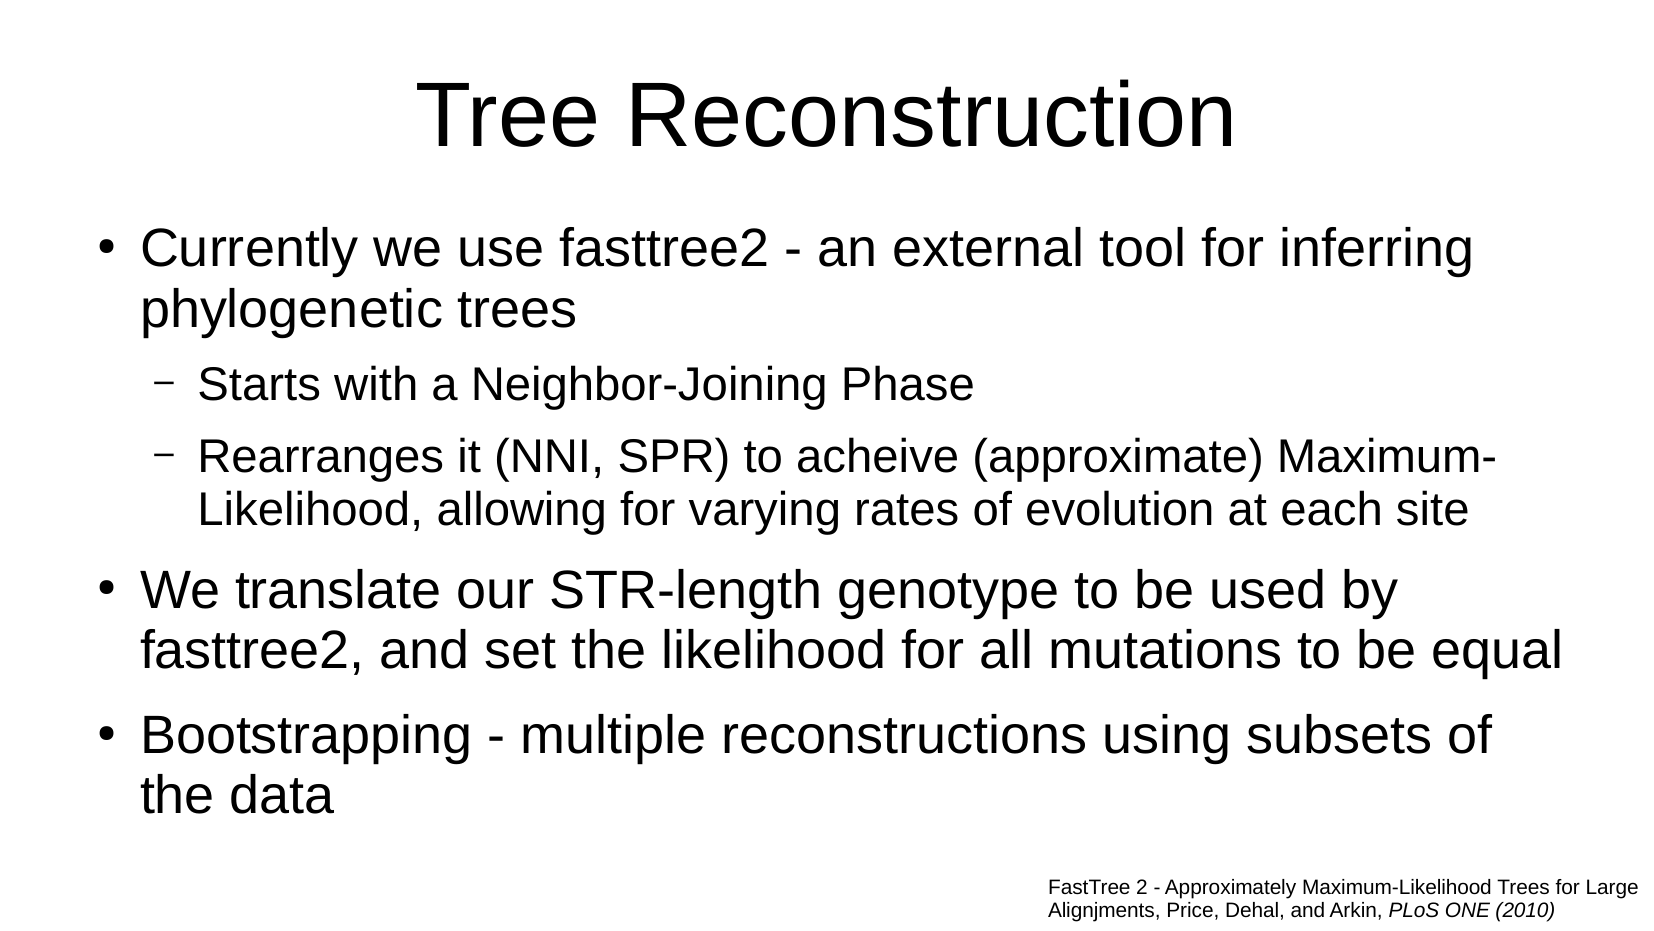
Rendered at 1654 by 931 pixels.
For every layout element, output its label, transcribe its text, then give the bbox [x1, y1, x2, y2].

text_box FastTree 2 - Approximately Maximum-Likelihood Trees for Large Alignjments, Price, Dehal, and Arkin, PLoS ONE (2010) [1033, 868, 1654, 930]
list Currently we use fasttree2 - an external tool for inferring phylogenetic trees Starts with a Neighbor-Joining Phase Rearranges it (NNI, SPR) to acheive (approximate) Maximum-Likelihood, allowing for varying rates of evolution at each site We translate our STR-length genotype to be used by fasttree2, and set the likelihood for all mutations to be equal Bootstrapping - multiple reconstructions using subsets of the data [82, 217, 1571, 886]
title Tree Reconstruction [82, 37, 1571, 193]
